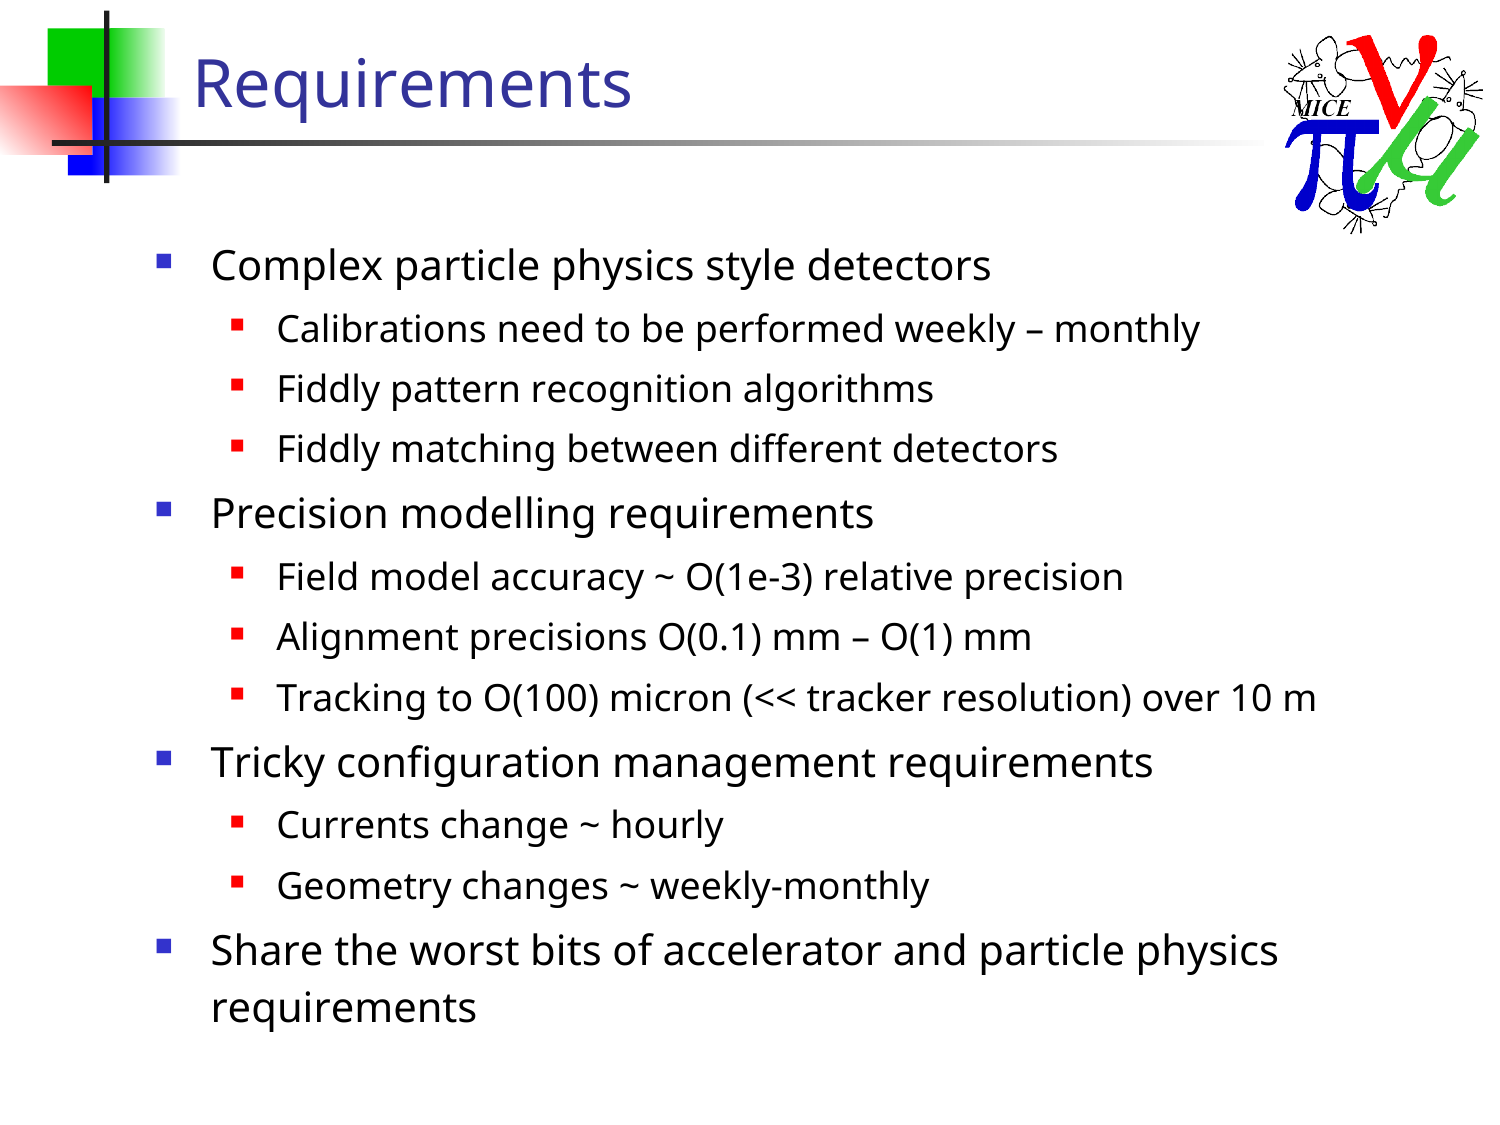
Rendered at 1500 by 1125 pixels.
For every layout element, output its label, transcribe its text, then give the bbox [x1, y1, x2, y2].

picture [1264, 5, 1500, 251]
list Complex particle physics style detectors Calibrations need to be performed weekly – monthly Fiddly pattern recognition algorithms Fiddly matching between different detectors Precision modelling requirements Field model accuracy ~ O(1e-3) relative precision Alignment precisions O(0.1) mm – O(1) mm Tracking to O(100) micron (<< tracker resolution) over 10 m Tricky configuration management requirements Currents change ~ hourly Geometry changes ~ weekly-monthly Share the worst bits of accelerator and particle physics requirements [154, 235, 1430, 979]
title Requirements [191, 0, 1471, 176]
